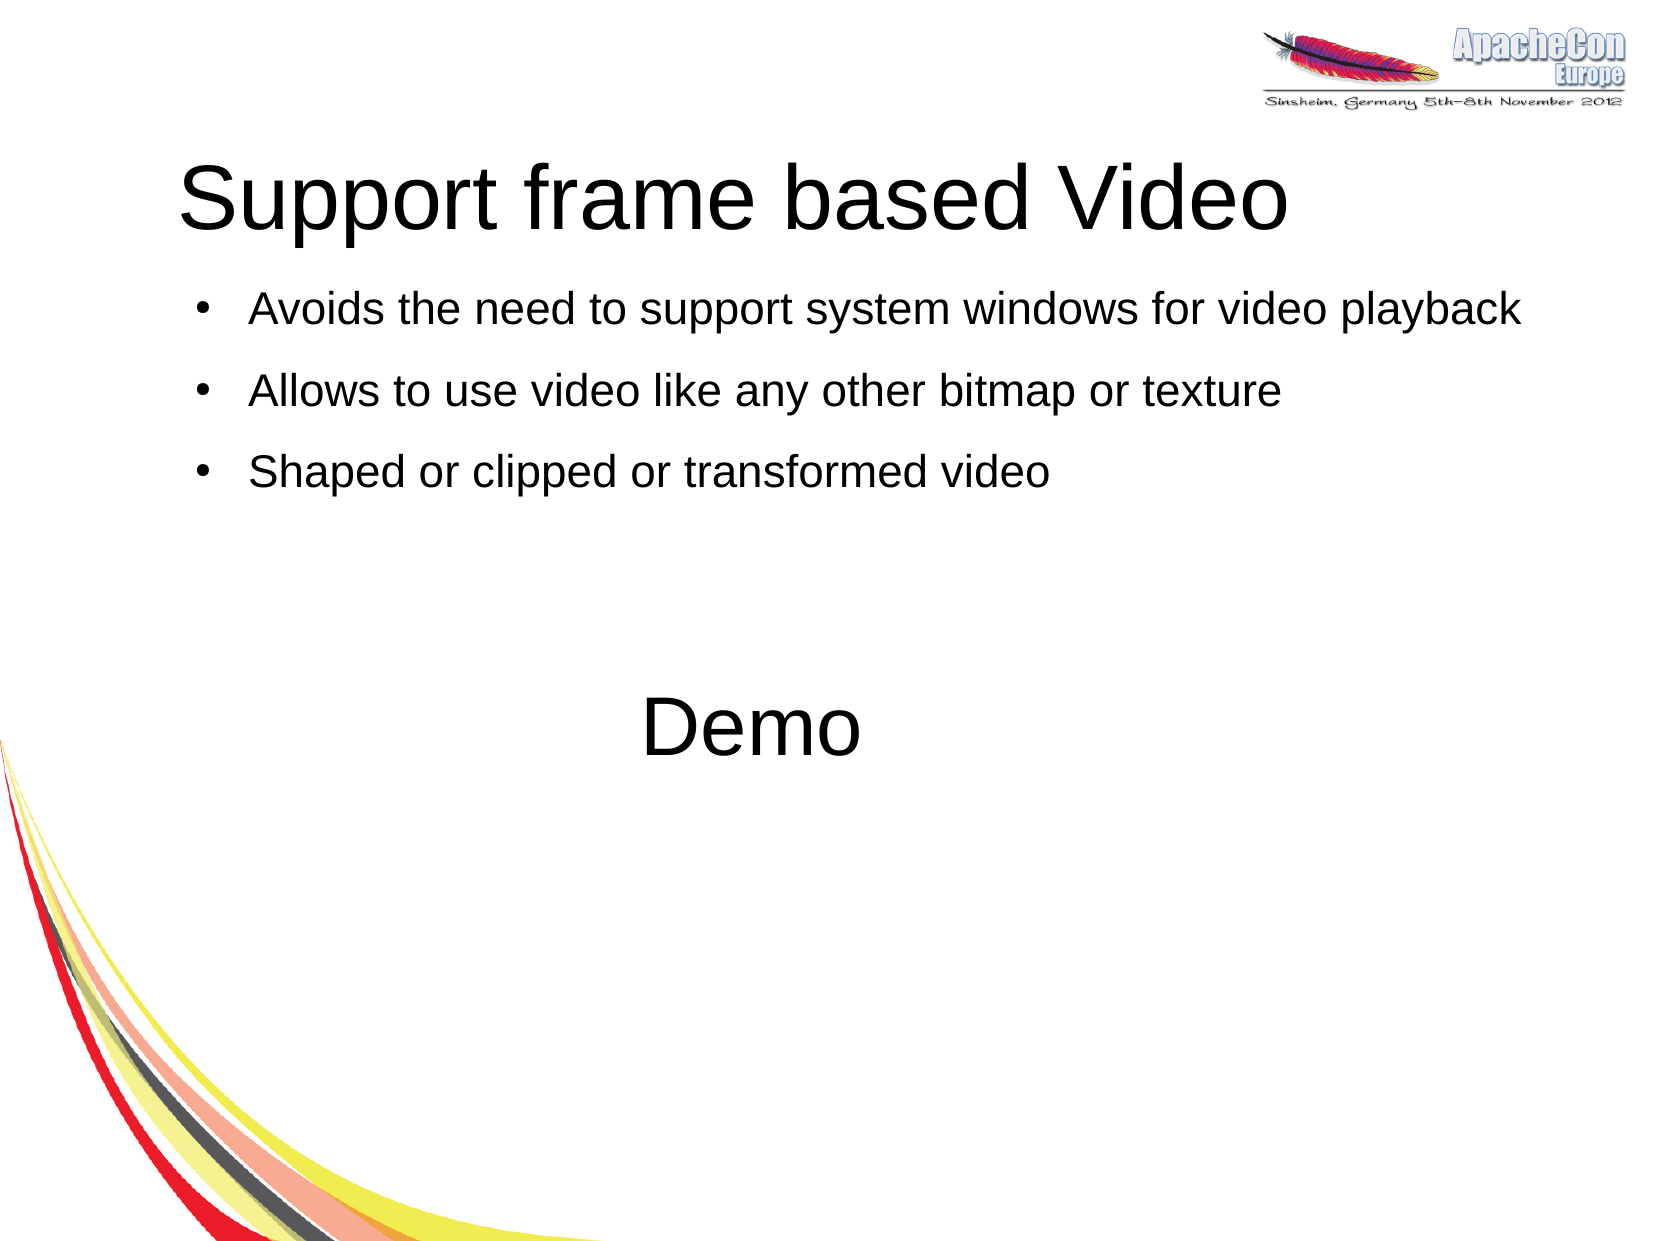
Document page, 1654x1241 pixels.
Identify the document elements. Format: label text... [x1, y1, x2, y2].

list Avoids the need to support system windows for video playback Allows to use video like any other bitmap or texture Shaped or clipped or transformed video [177, 283, 1536, 1004]
picture [0, 0, 1654, 1241]
title Support frame based Video [177, 141, 1536, 254]
text_box Demo [625, 673, 922, 782]
